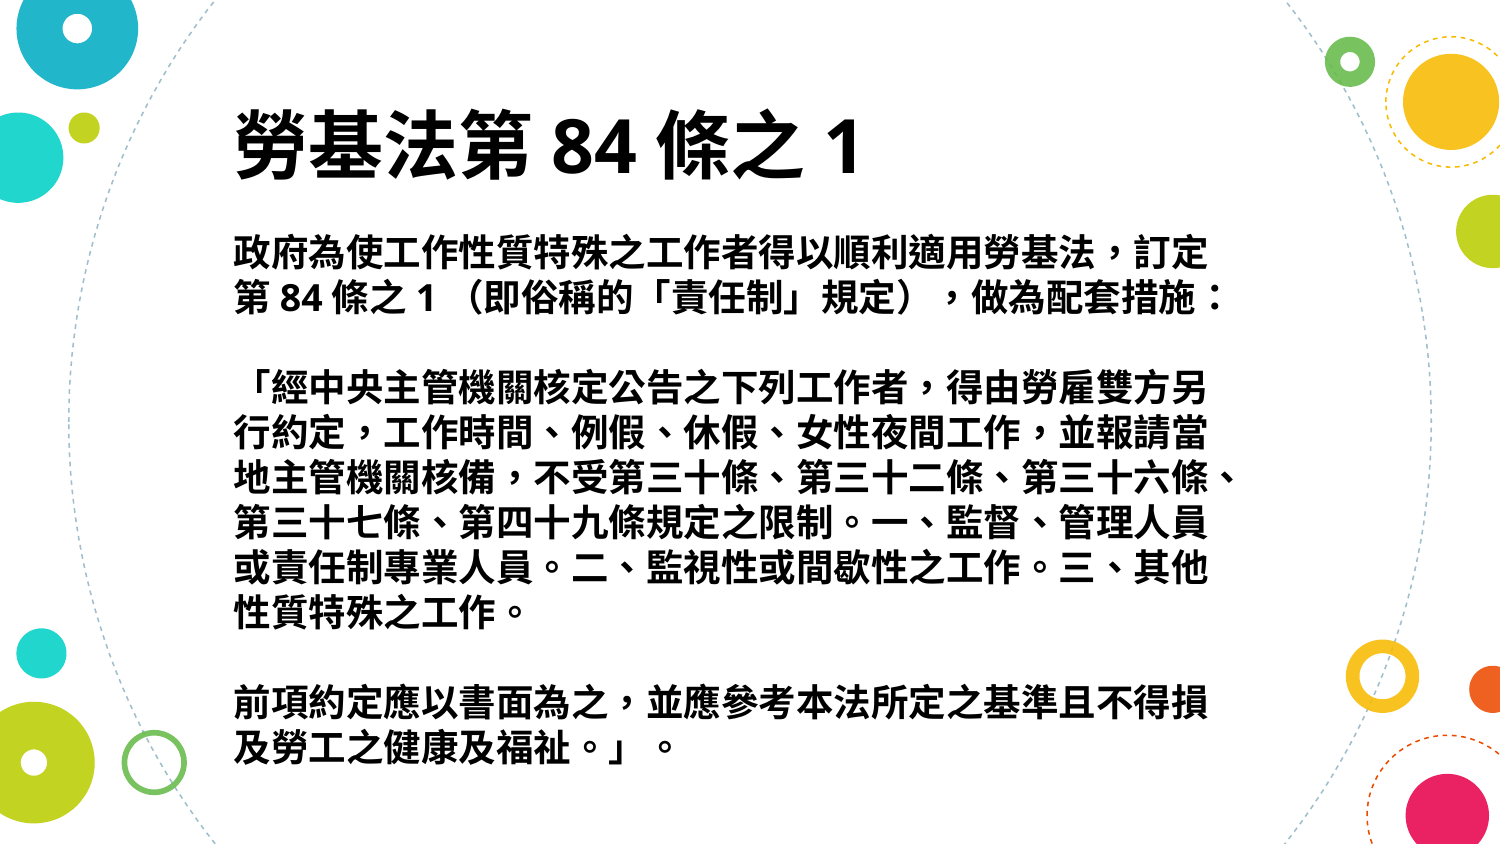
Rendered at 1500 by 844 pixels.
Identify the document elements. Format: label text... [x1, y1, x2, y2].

text_box 政府為使工作性質特殊之工作者得以順利適用勞基法，訂定第84條之1（即俗稱的「責任制」規定），做為配套措施： 「經中央主管機關核定公告之下列工作者，得由勞雇雙方另行約定，工作時間、例假、休假、女性夜間工作，並報請當地主管機關核備，不受第三十條、第三十二條、第三十六條、第三十七條、第四十九條規定之限制。一、監督、管理人員或責任制專業人員。二、監視性或間歇性之工作。三、其他性質特殊之工作。 前項約定應以書面為之，並應參考本法所定之基準且不得損及勞工之健康及福祉。」。 [218, 221, 1247, 782]
text_box 勞基法第84條之1 [218, 91, 1284, 232]
